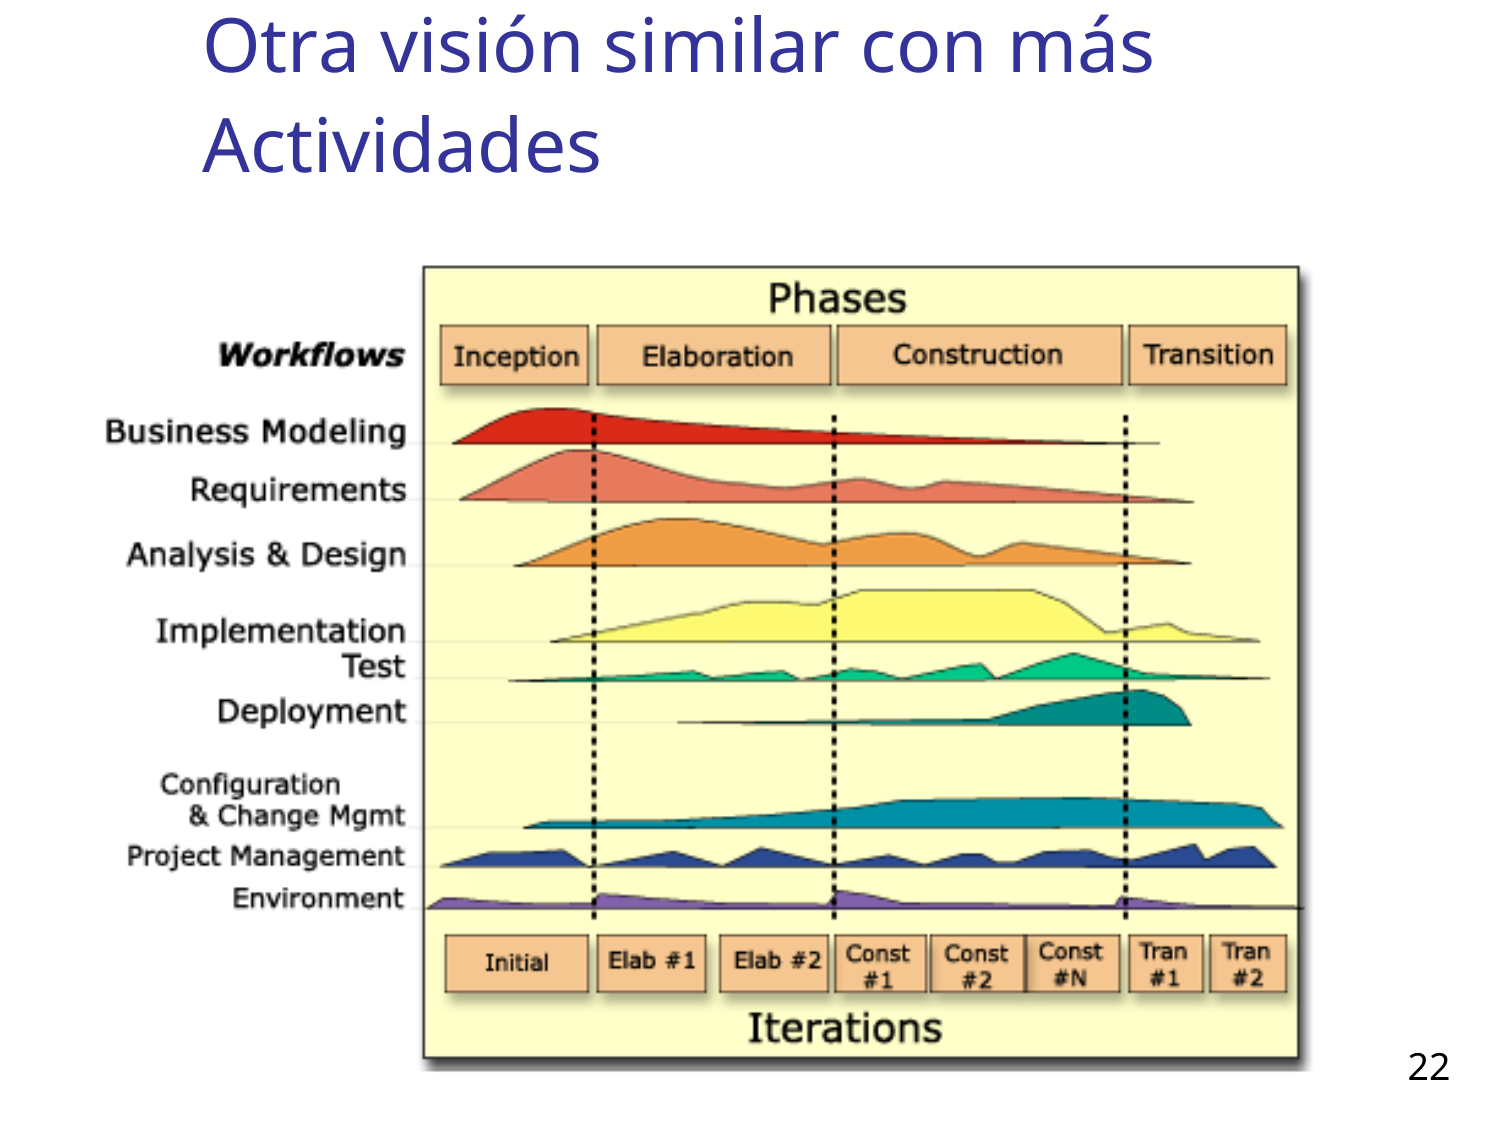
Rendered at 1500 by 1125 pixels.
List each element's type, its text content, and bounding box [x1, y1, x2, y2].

chart [68, 242, 1369, 1099]
title Otra visión similar con más Actividades [187, 0, 1466, 201]
